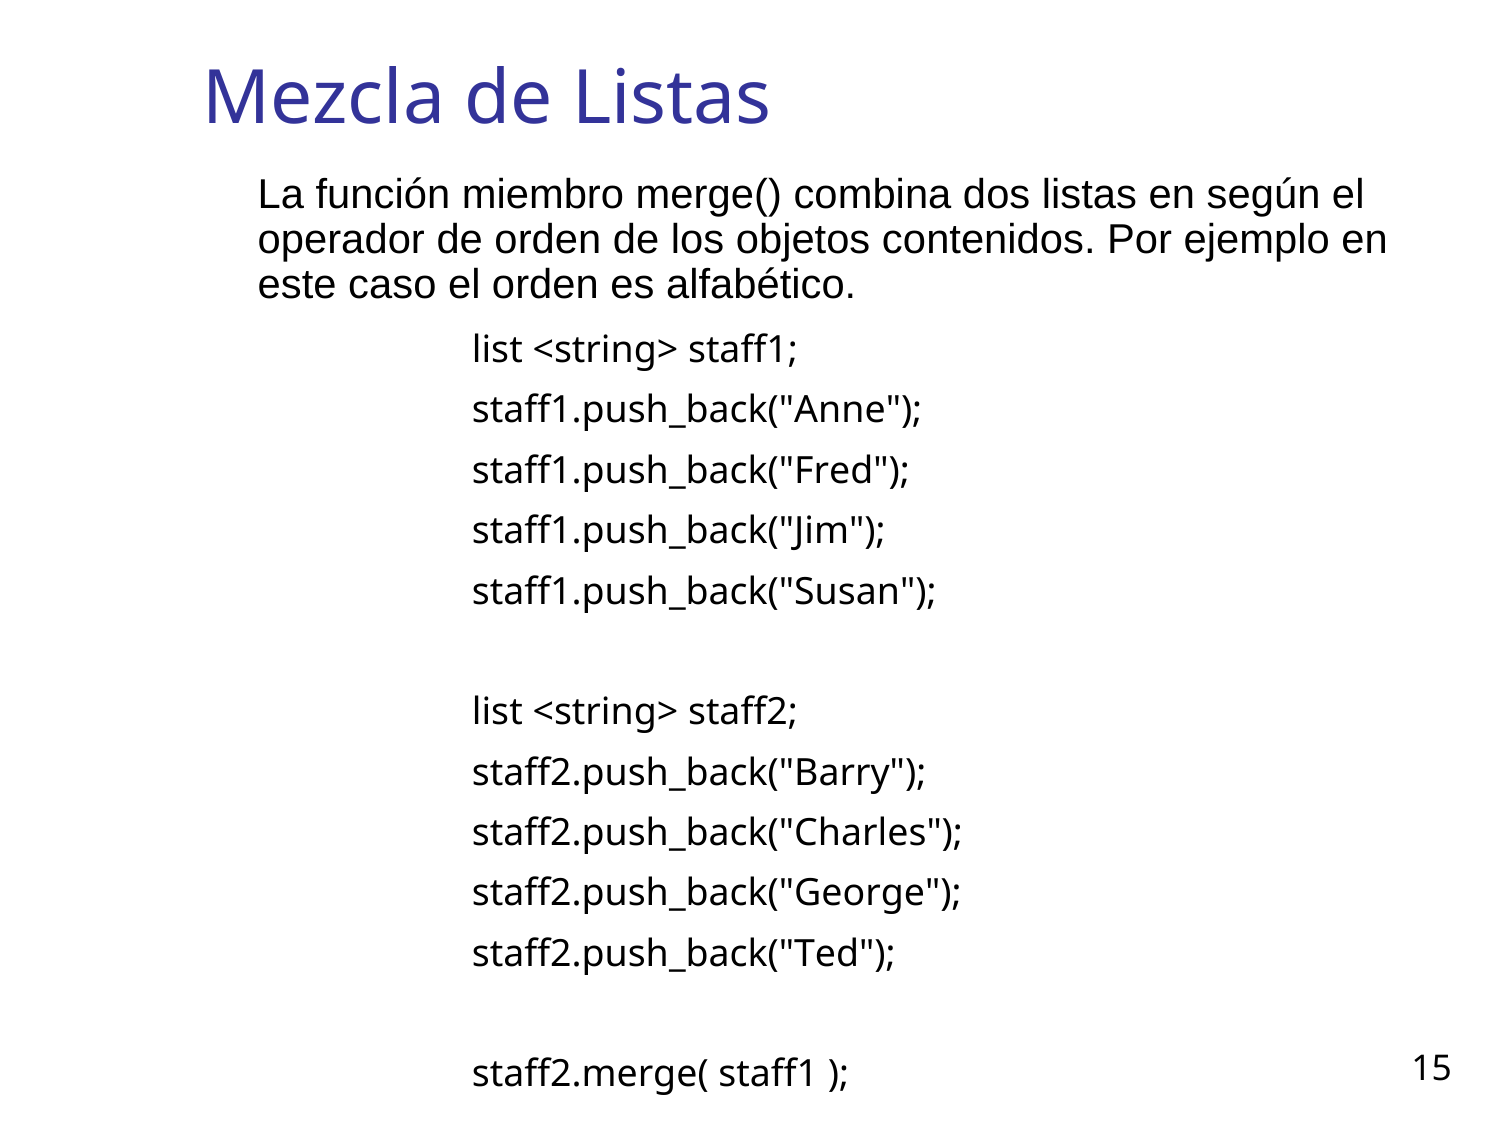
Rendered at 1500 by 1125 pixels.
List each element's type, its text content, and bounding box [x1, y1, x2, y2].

text_box La función miembro merge() combina dos listas en según el operador de orden de los objetos contenidos. Por ejemplo en este caso el orden es alfabético. [224, 165, 1476, 316]
list list <string> staff1; staff1.push_back("Anne"); staff1.push_back("Fred"); staff1.push_back("Jim"); staff1.push_back("Susan"); list <string> staff2; staff2.push_back("Barry"); staff2.push_back("Charles"); staff2.push_back("George"); staff2.push_back("Ted"); staff2.merge( staff1 ); [437, 315, 1388, 1028]
title Mezcla de Listas [187, 0, 1466, 154]
